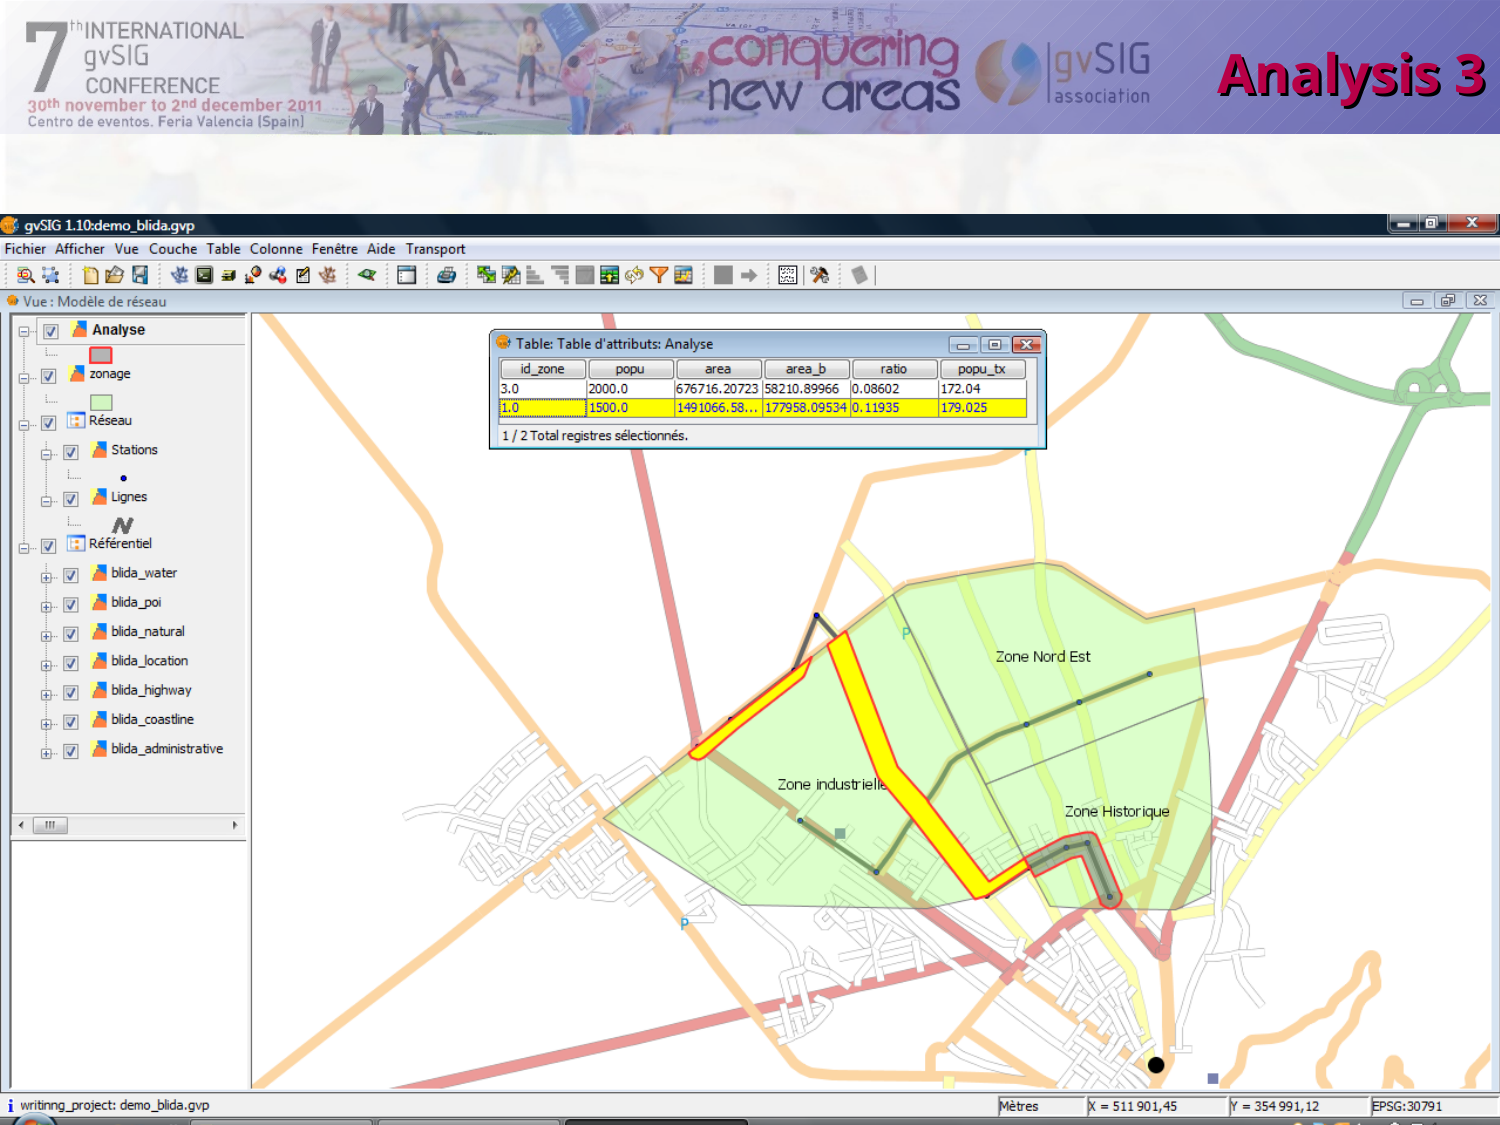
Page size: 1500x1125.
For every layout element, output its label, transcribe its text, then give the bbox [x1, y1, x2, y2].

title Analysis 3 [0, 0, 1500, 134]
picture [0, 134, 1500, 1125]
